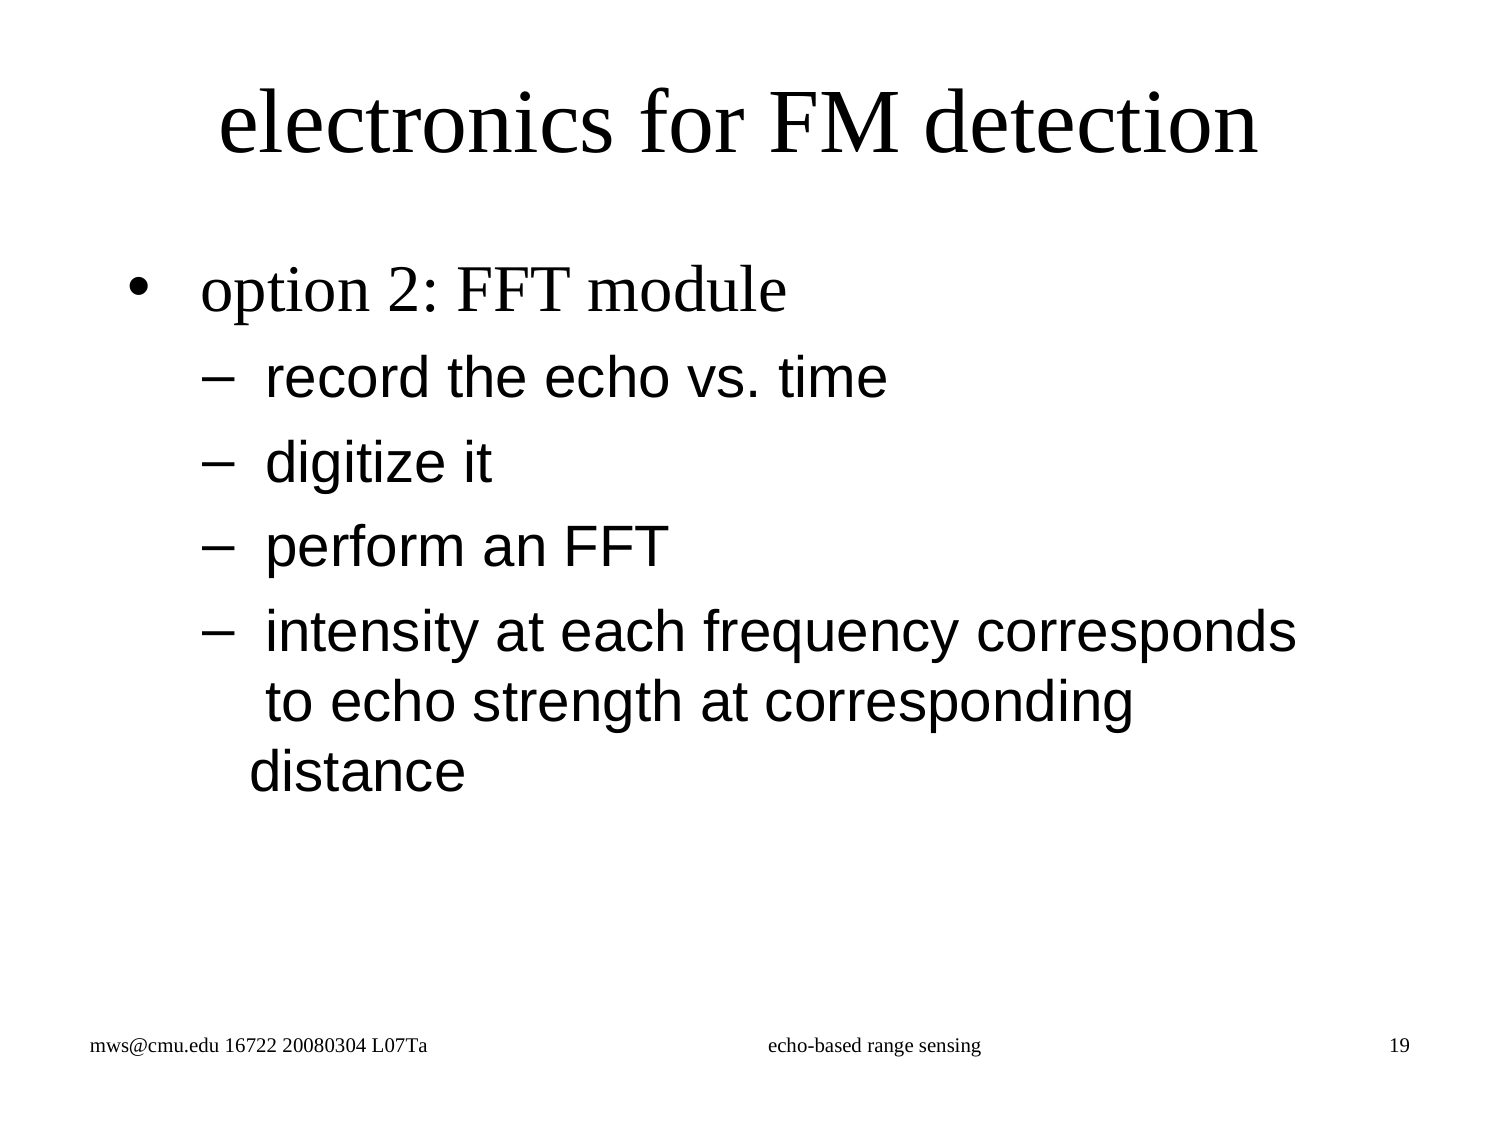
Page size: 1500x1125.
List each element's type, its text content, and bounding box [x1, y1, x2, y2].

text_box electronics for FM detection [102, 53, 1378, 179]
text_box mws@cmu.edu 16722 20080304 L07Ta [74, 1024, 563, 1103]
text_box <number> [1187, 1024, 1426, 1103]
text_box option 2: FFT module record the echo vs. time digitize it perform an FFT intensity at each frequency corresponds to echo strength at corresponding distance [112, 237, 1365, 903]
text_box echo-based range sensing [599, 1024, 1150, 1103]
